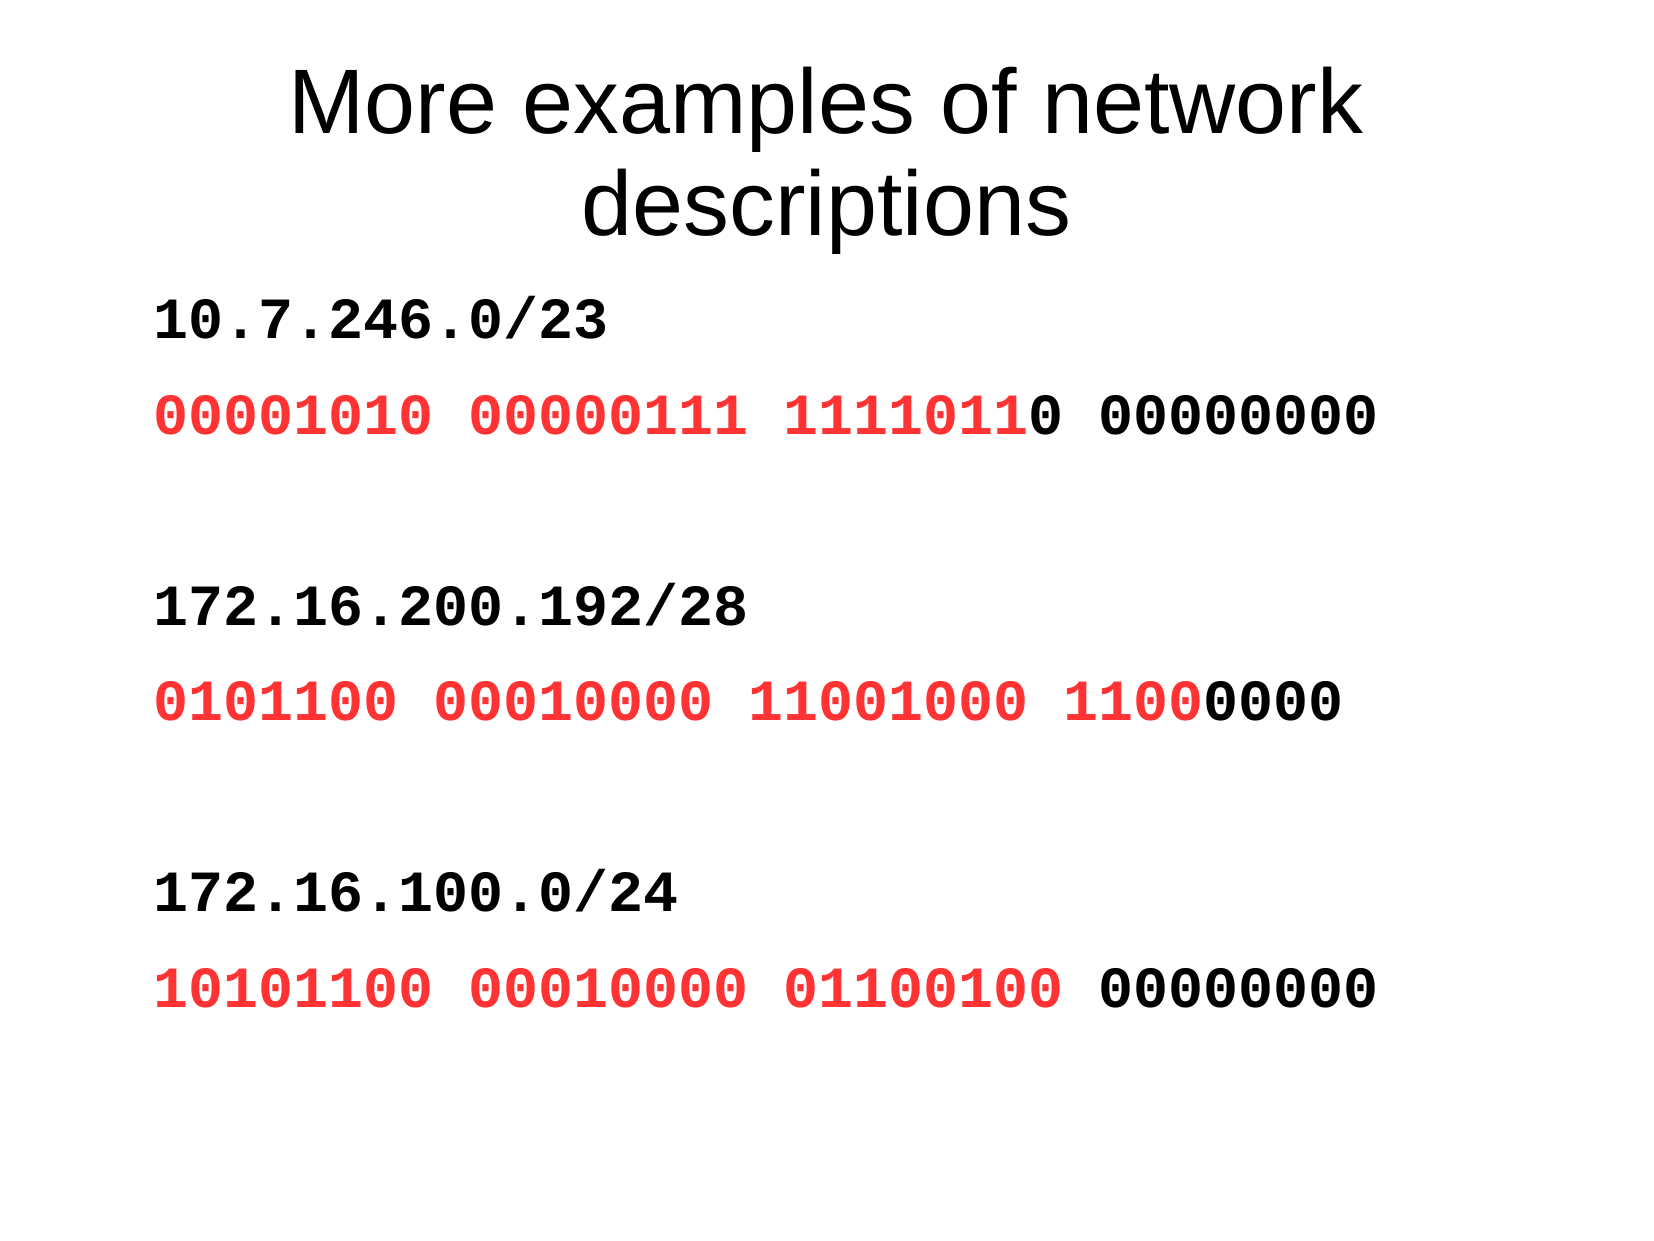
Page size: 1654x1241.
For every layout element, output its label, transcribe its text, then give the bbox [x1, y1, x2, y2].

title More examples of network descriptions [82, 49, 1571, 257]
list 10.7.246.0/23 00001010 00000111 11110110 00000000 172.16.200.192/28 0101100 00010000 11001000 11000000 172.16.100.0/24 10101100 00010000 01100100 00000000 [82, 290, 1571, 1109]
